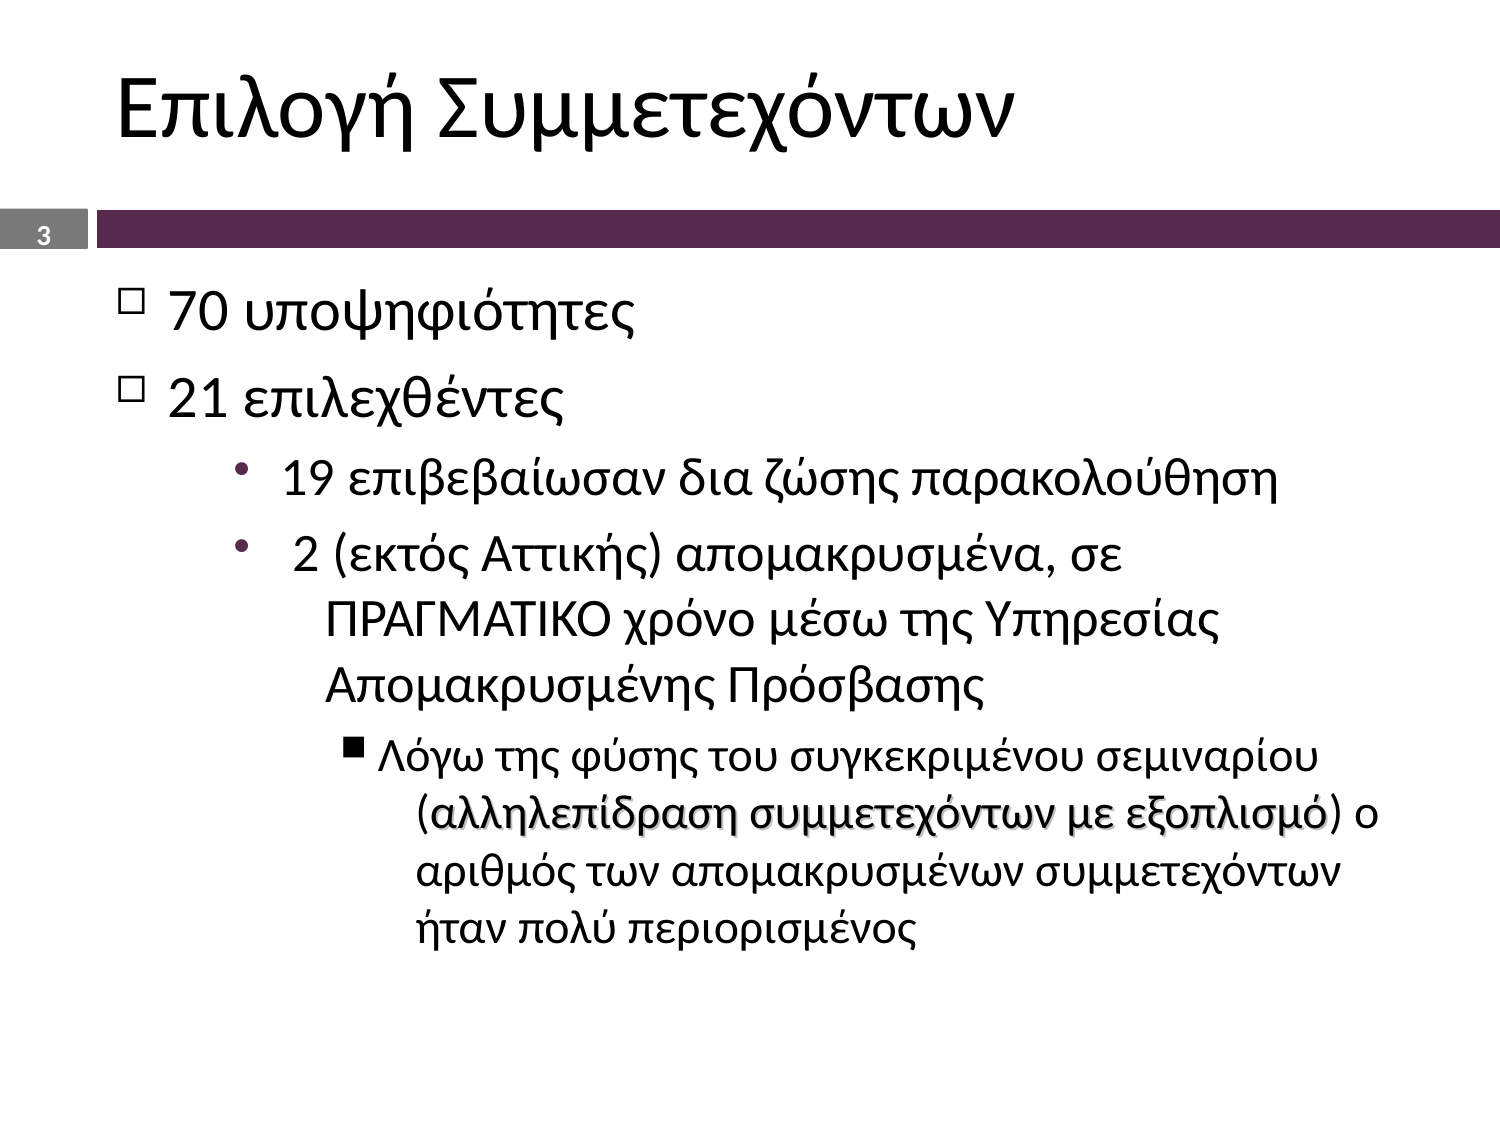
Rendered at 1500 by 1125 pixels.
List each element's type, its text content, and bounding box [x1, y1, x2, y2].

list 70 υποψηφιότητες 21 επιλεχθέντες 19 επιβεβαίωσαν δια ζώσης παρακολούθηση 2 (εκτός Αττικής) απομακρυσμένα, σε ΠΡΑΓΜΑΤΙΚΟ χρόνο μέσω της Υπηρεσίας Απομακρυσμένης Πρόσβασης Λόγω της φύσης του συγκεκριμένου σεμιναρίου (αλληλεπίδραση συμμετεχόντων με εξοπλισμό) ο αριθμός των απομακρυσμένων συμμετεχόντων ήταν πολύ περιορισμένος [100, 262, 1438, 1000]
text_box [0, 208, 88, 249]
title Επιλογή Συμμετεχόντων [100, 19, 1438, 182]
